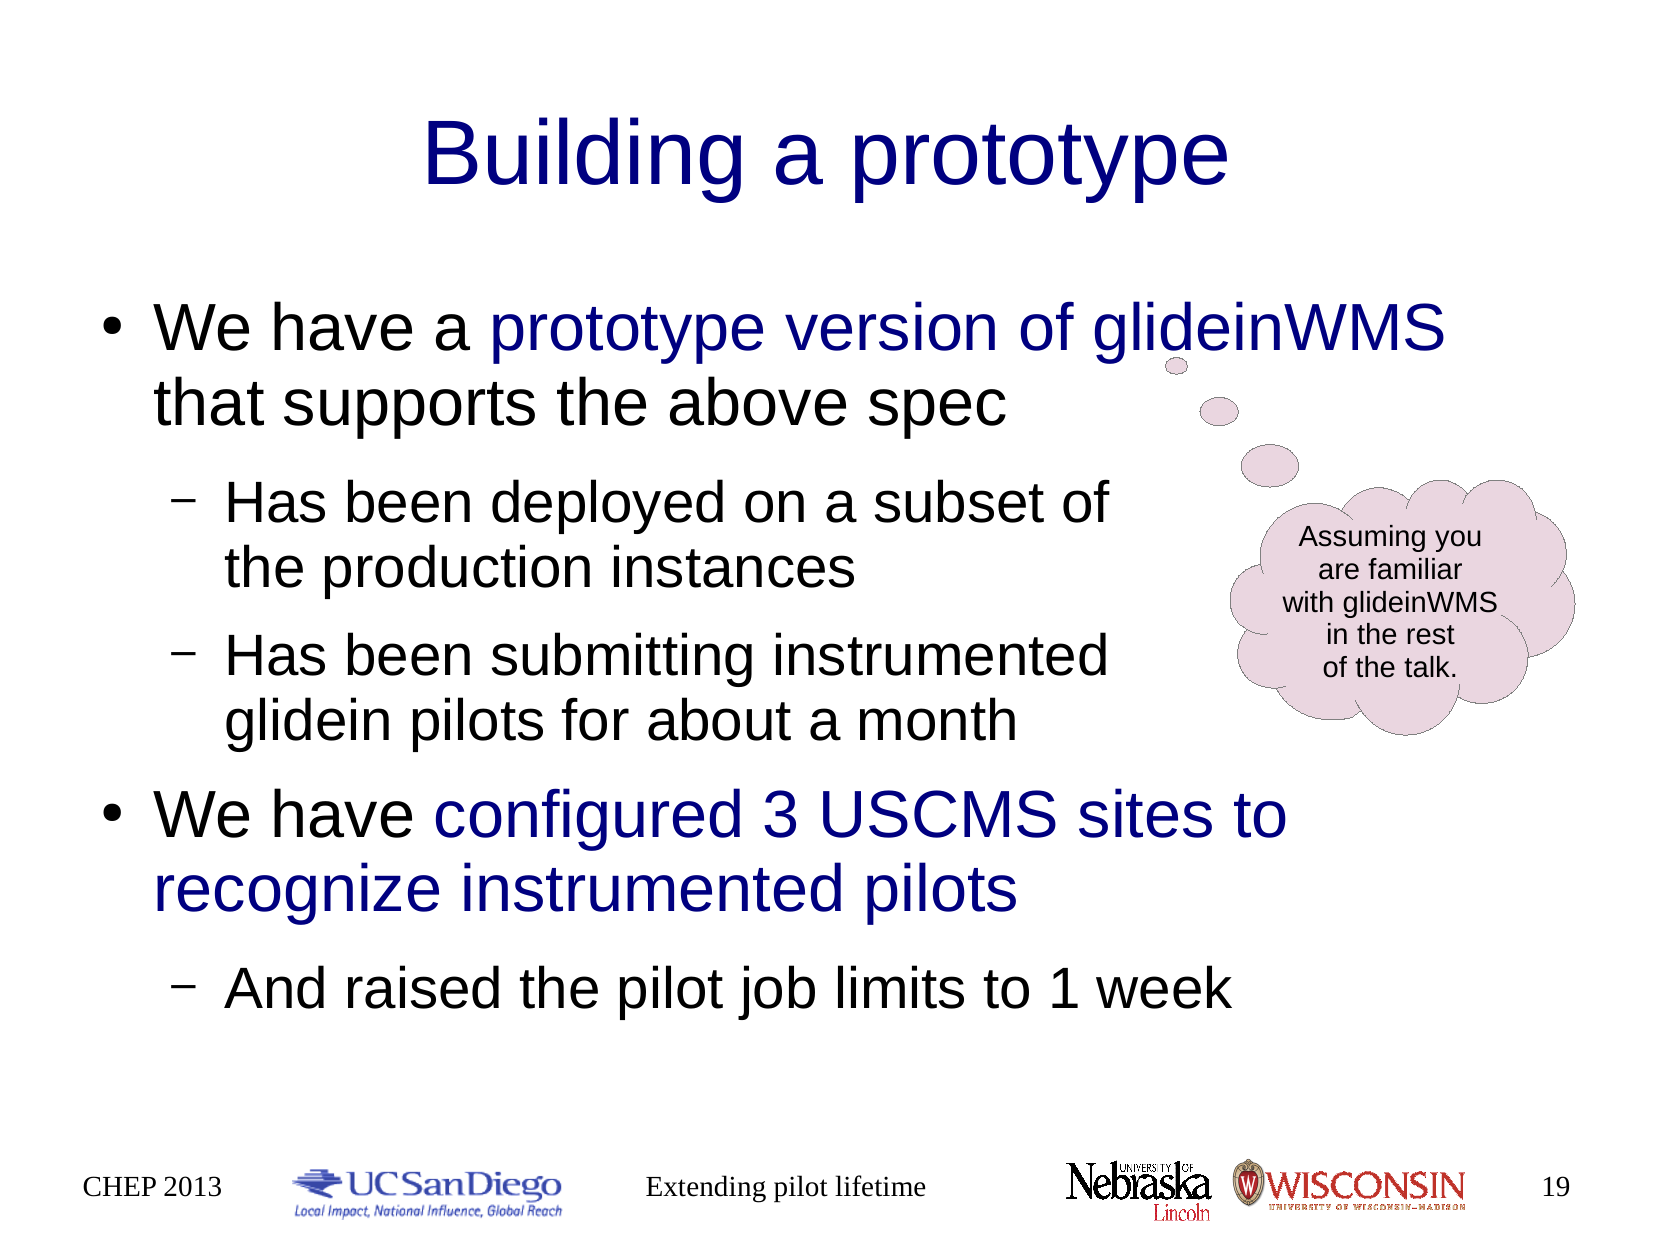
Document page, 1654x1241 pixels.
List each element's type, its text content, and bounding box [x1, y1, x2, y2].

title Building a prototype [82, 49, 1571, 257]
picture [1232, 1158, 1465, 1210]
picture [1066, 1160, 1212, 1221]
text_box Assuming you are familiar with glideinWMS in the rest of the talk. [1230, 480, 1576, 736]
picture [292, 1169, 563, 1220]
list We have a prototype version of glideinWMS that supports the above spec Has been deployed on a subset of the production instances Has been submitting instrumented glidein pilots for about a month We have configured 3 USCMS sites to recognize instrumented pilots And raised the pilot job limits to 1 week [82, 290, 1538, 1156]
text_box Assuming you are familiar with glideinWMS in the rest of the talk. [1241, 444, 1299, 488]
